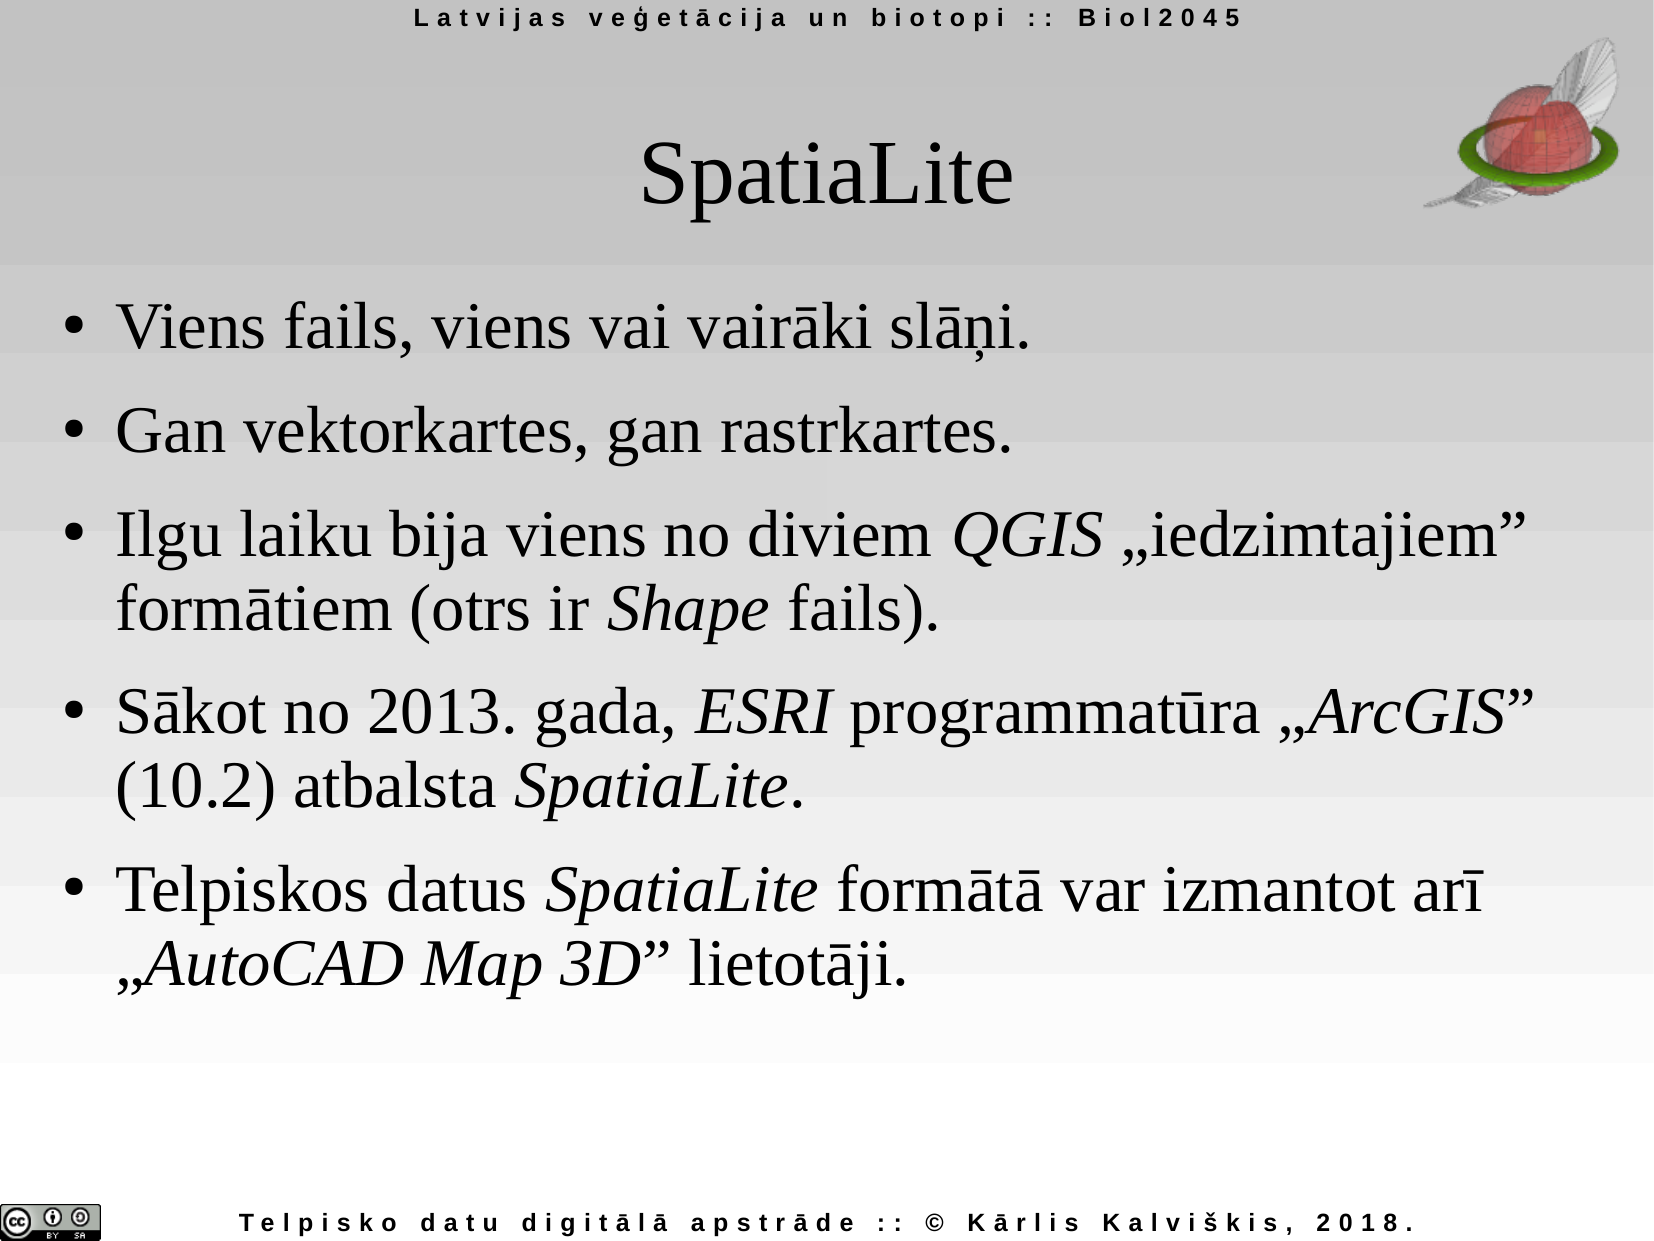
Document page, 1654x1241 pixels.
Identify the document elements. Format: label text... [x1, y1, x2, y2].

picture [0, 0, 1654, 1241]
list Viens fails, viens vai vairāki slāņi. Gan vektorkartes, gan rastrkartes. Ilgu laiku bija viens no diviem QGIS „iedzimtajiem” formātiem (otrs ir Shape fails). Sākot no 2013. gada, ESRI programmatūra „ArcGIS” (10.2) atbalsta SpatiaLite. Telpiskos datus SpatiaLite formātā var izmantot arī „AutoCAD Map 3D” lietotāji. [44, 289, 1610, 1113]
title SpatiaLite [29, 49, 1625, 296]
